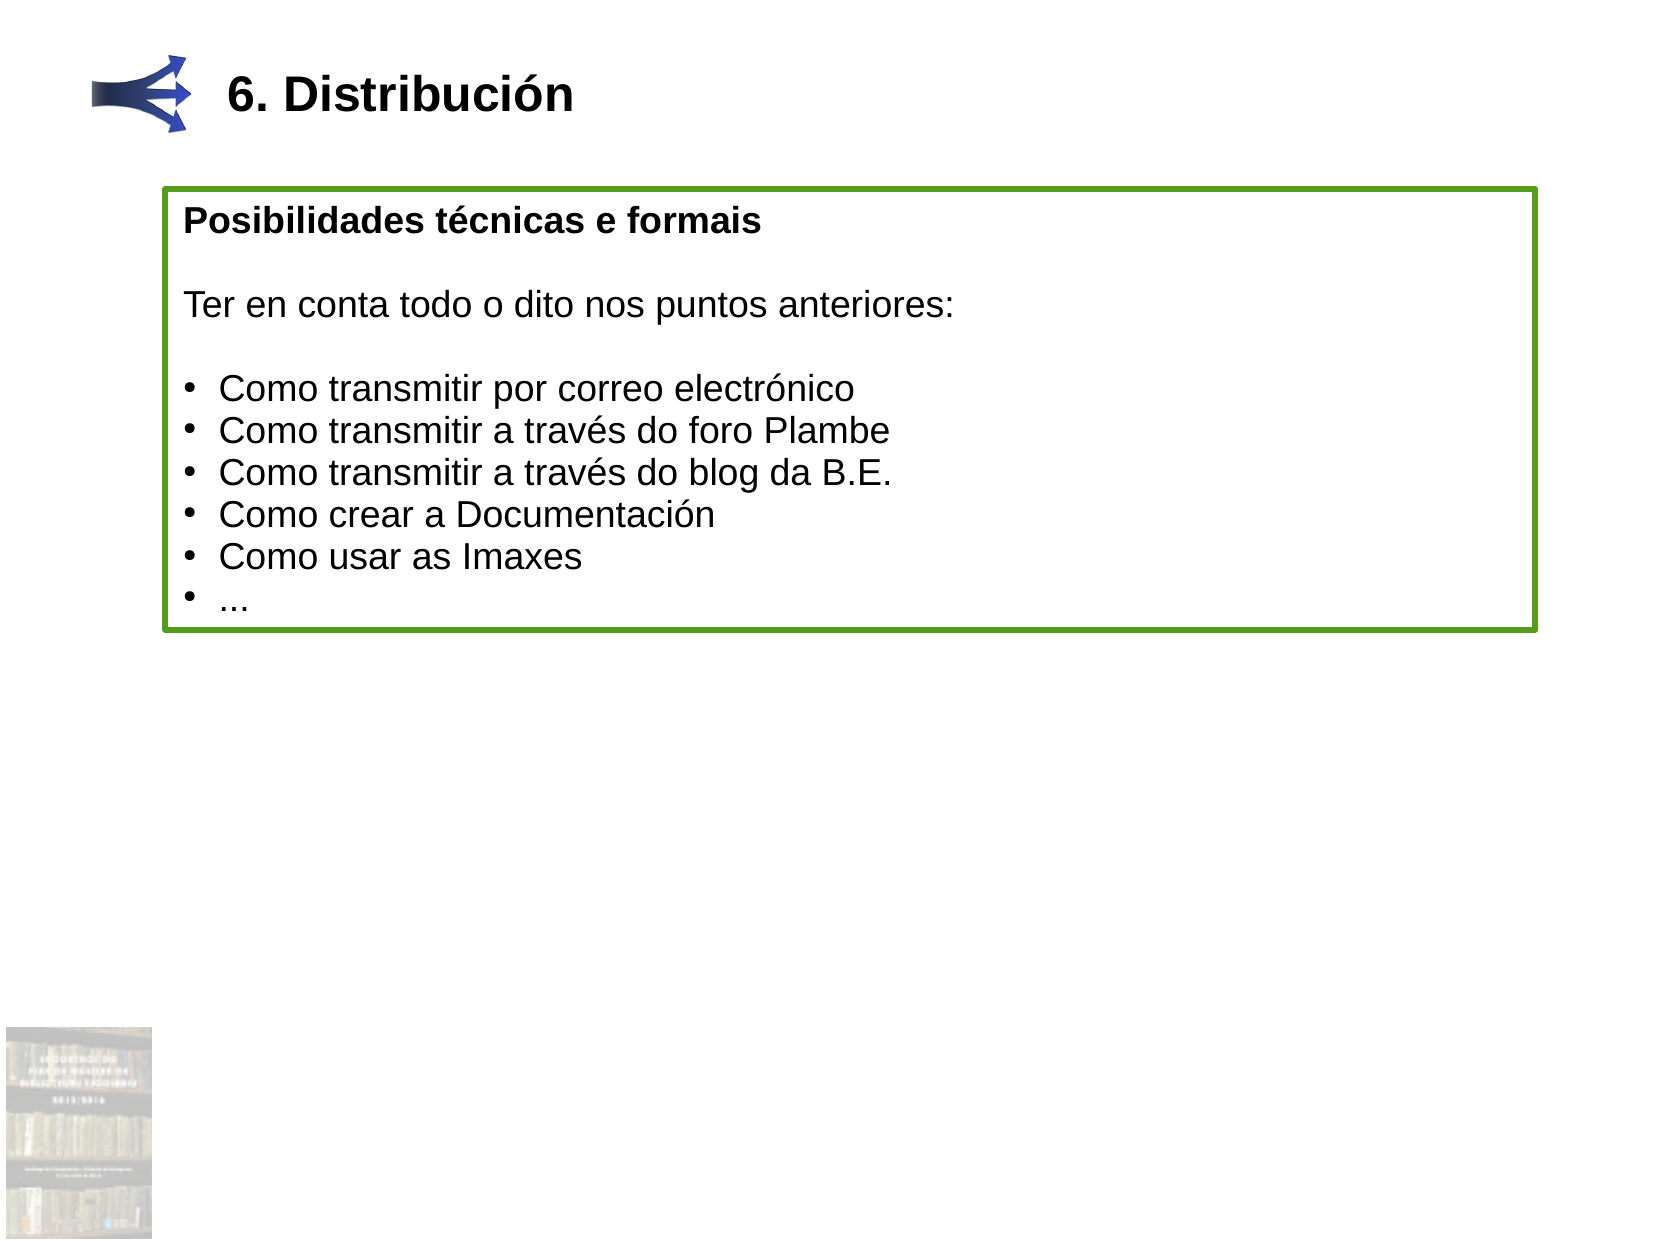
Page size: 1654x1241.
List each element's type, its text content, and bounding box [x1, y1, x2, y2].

picture [6, 1027, 152, 1239]
text_box Posibilidades técnicas e formais Ter en conta todo o dito nos puntos anteriores: Como transmitir por correo electrónico Como transmitir a través do foro Plambe Como transmitir a través do blog da B.E. Como crear a Documentación Como usar as Imaxes ... [165, 188, 1536, 630]
picture [82, 47, 201, 140]
text_box 6. Distribución [212, 59, 1359, 130]
